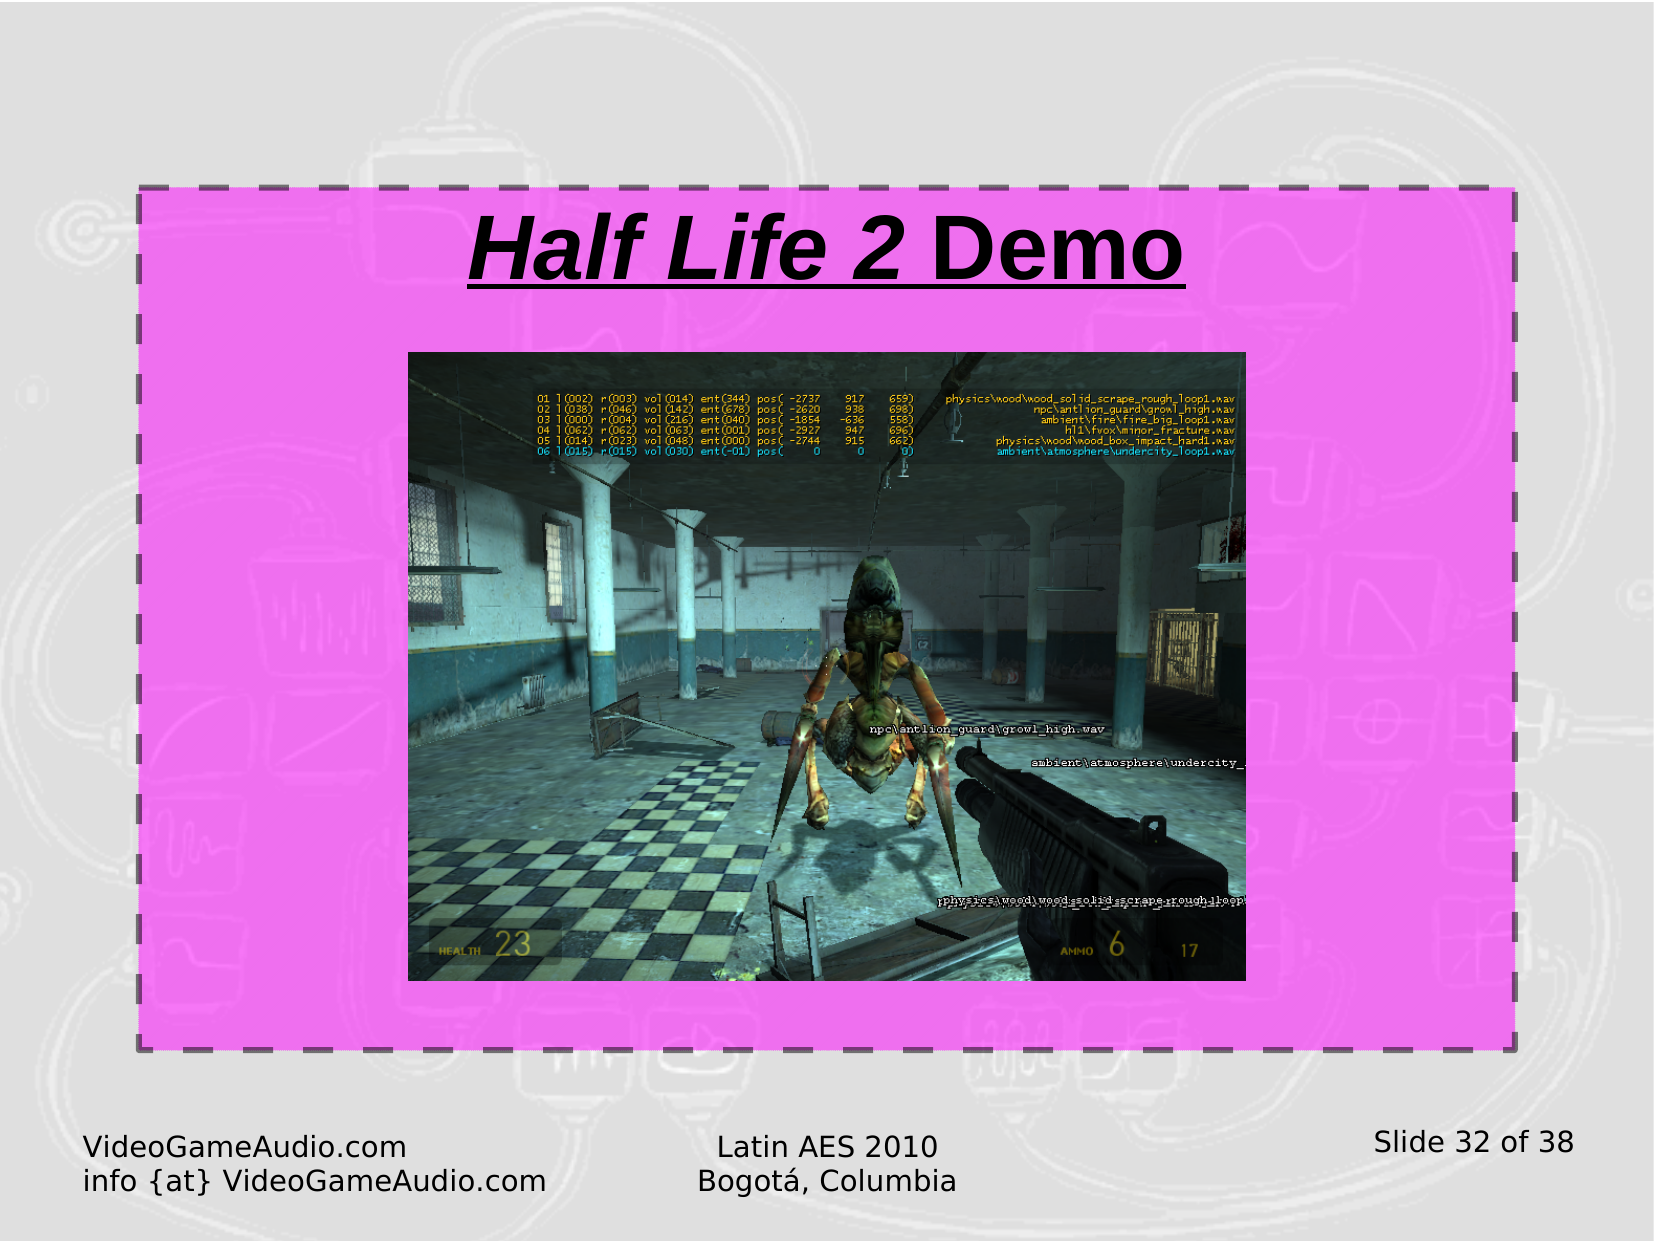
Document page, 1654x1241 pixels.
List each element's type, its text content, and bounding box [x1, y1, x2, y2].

text_box [138, 352, 1515, 1051]
picture [0, 2, 1654, 1241]
title Half Life 2 Demo [82, 143, 1571, 352]
